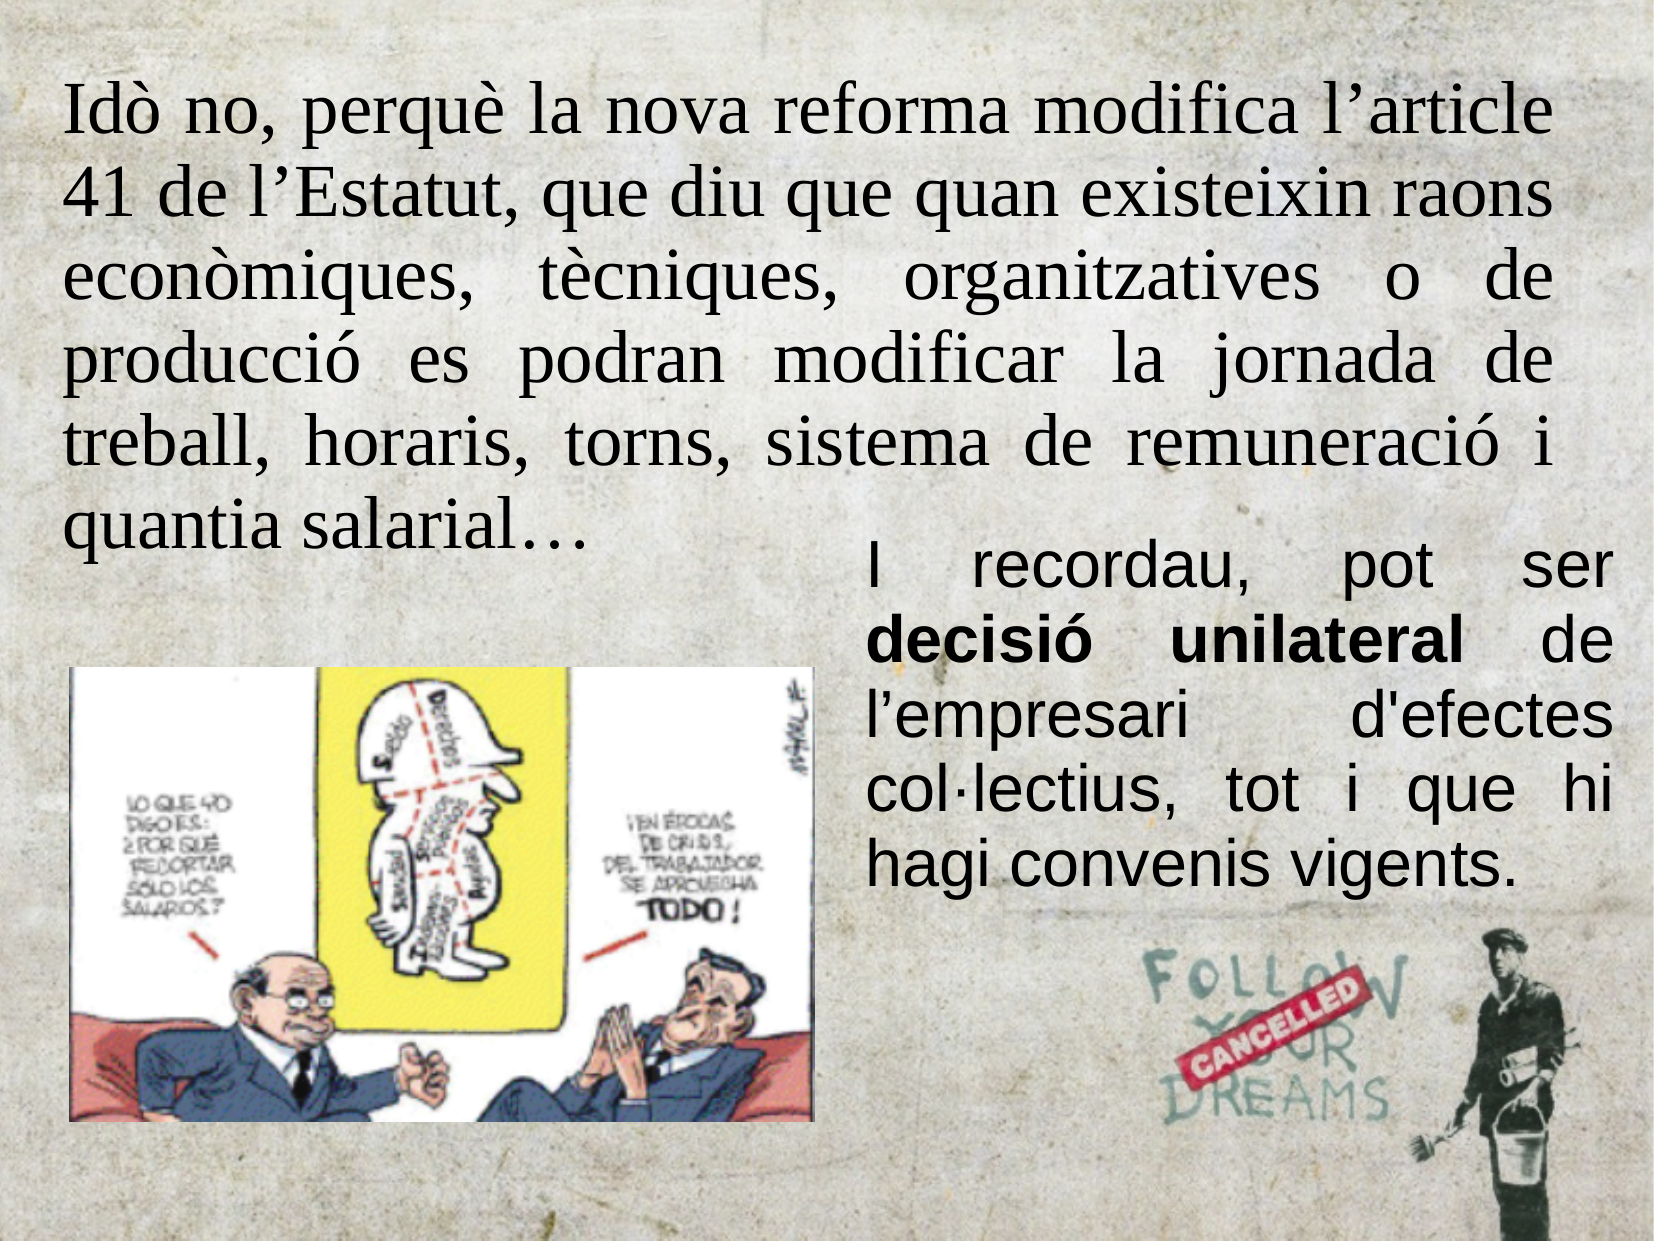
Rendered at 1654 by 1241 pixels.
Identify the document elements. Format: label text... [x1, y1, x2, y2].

text_box I recordau, pot ser decisió unilateral de l’empresari d'efectes col·lectius, tot i que hi hagi convenis vigents. [850, 519, 1630, 1075]
text_box Idò no, perquè la nova reforma modifica l’article 41 de l’Estatut, que diu que quan existeixin raons econòmiques, tècniques, organitzatives o de producció es podran modificar la jornada de treball, horaris, torns, sistema de remuneració i quantia salarial… [47, 59, 1571, 572]
picture [0, 0, 1654, 1241]
